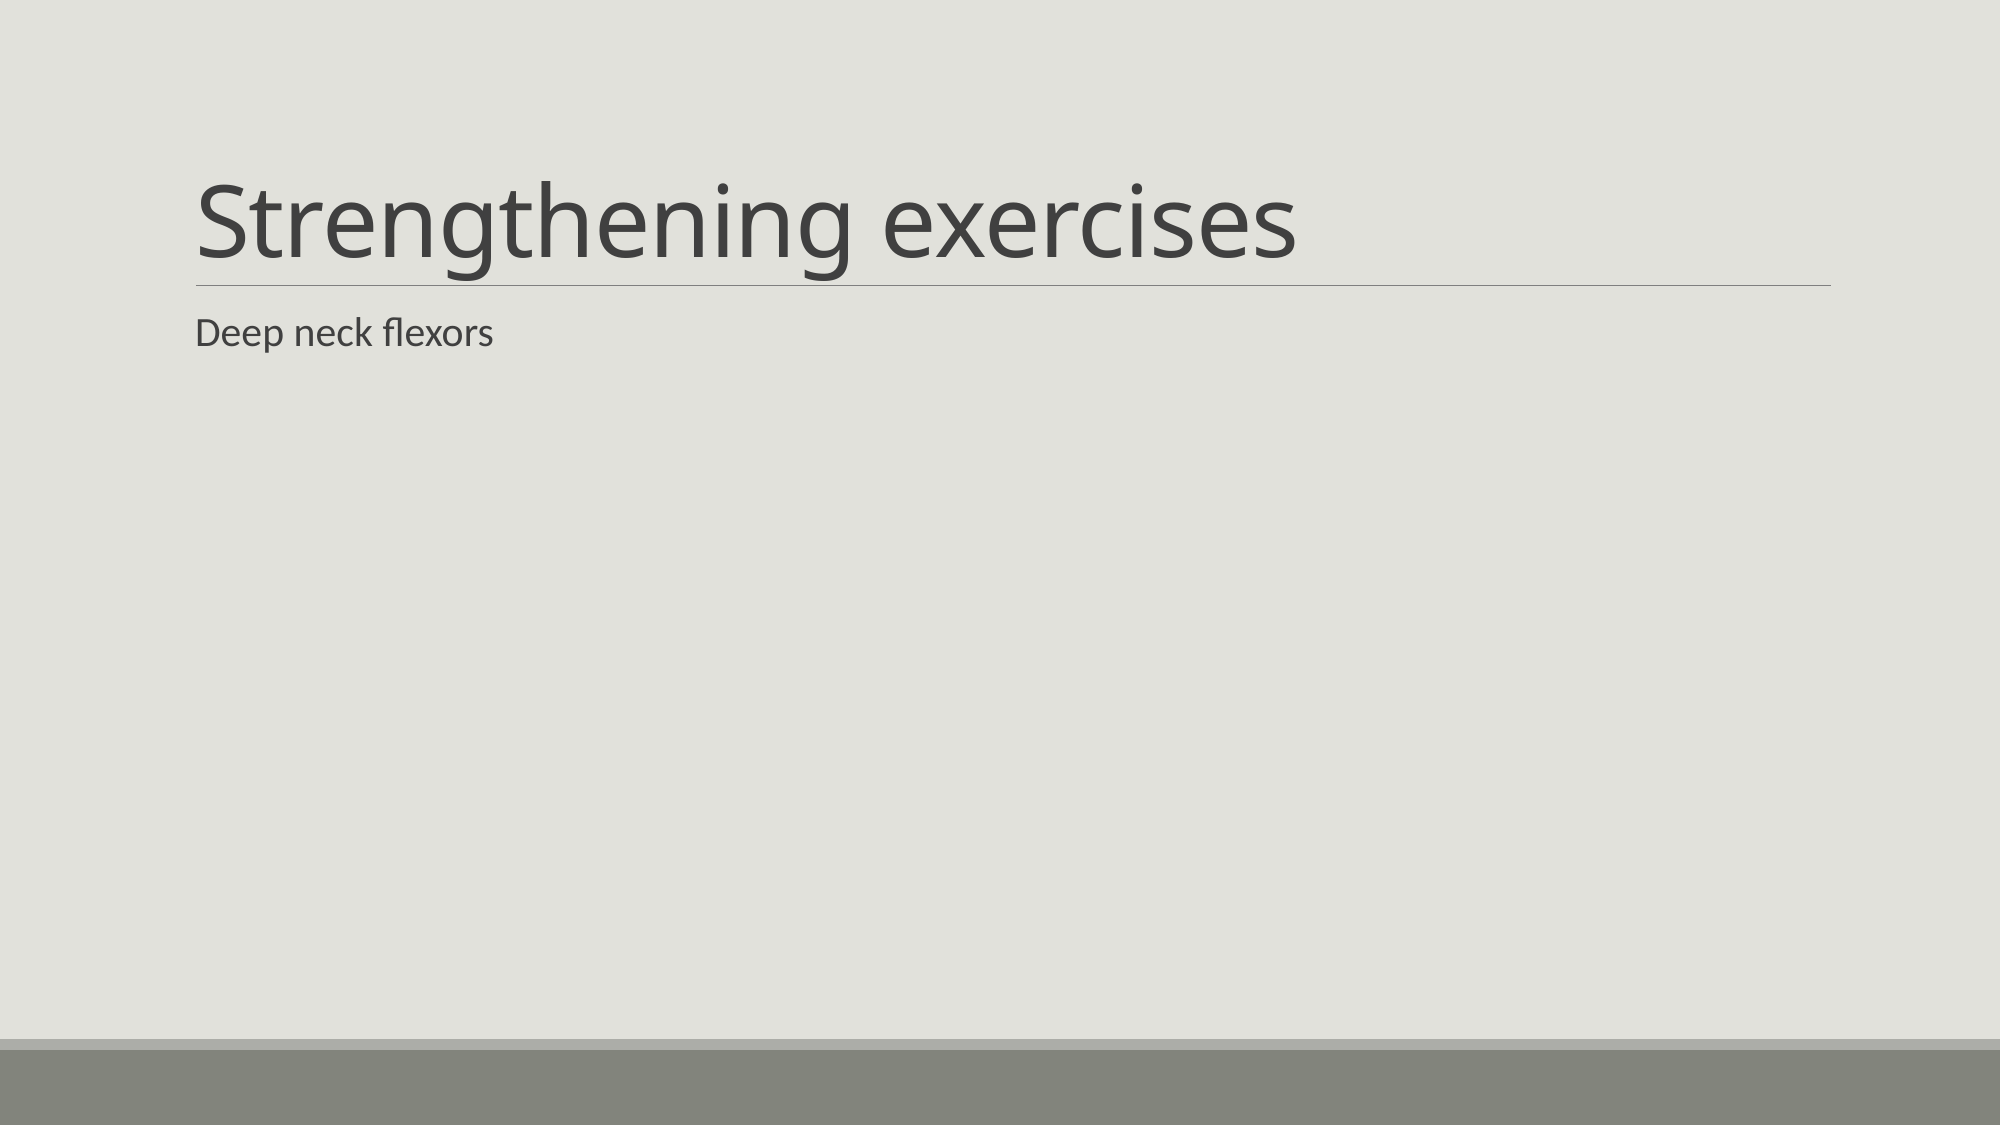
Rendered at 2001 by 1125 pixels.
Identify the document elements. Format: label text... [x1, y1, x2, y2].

list Deep neck flexors [180, 302, 1831, 963]
title Strengthening exercises [180, 47, 1831, 286]
